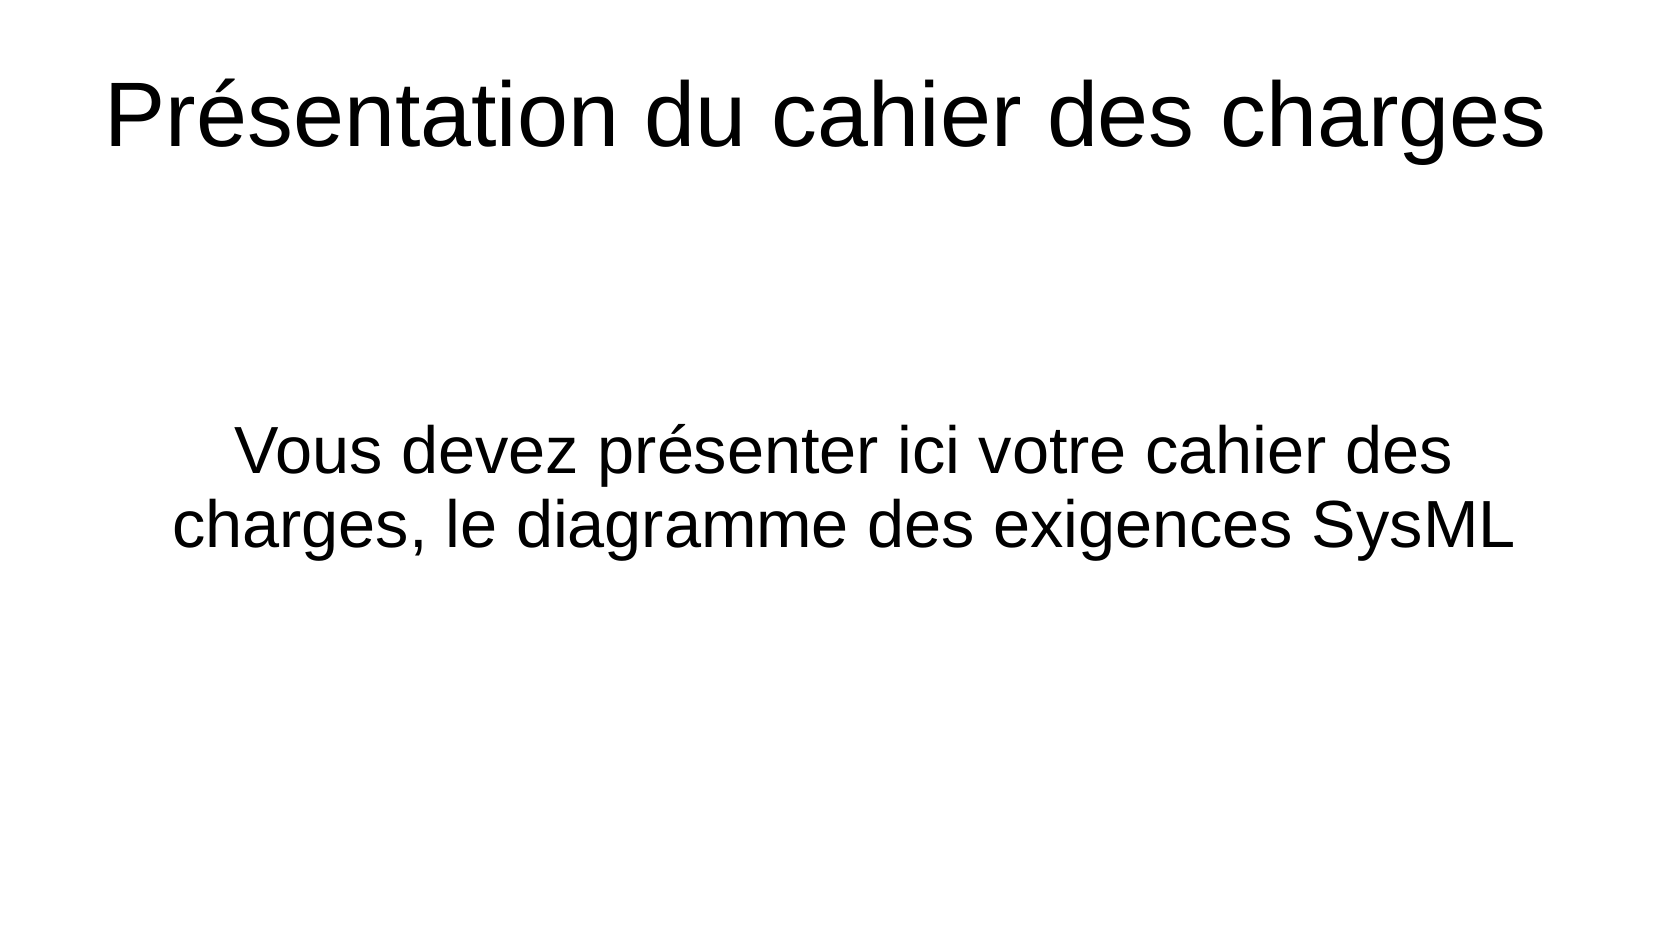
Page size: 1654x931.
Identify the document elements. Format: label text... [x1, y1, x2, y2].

list Vous devez présenter ici votre cahier des charges, le diagramme des exigences SysML [82, 217, 1571, 758]
title Présentation du cahier des charges [82, 37, 1571, 193]
